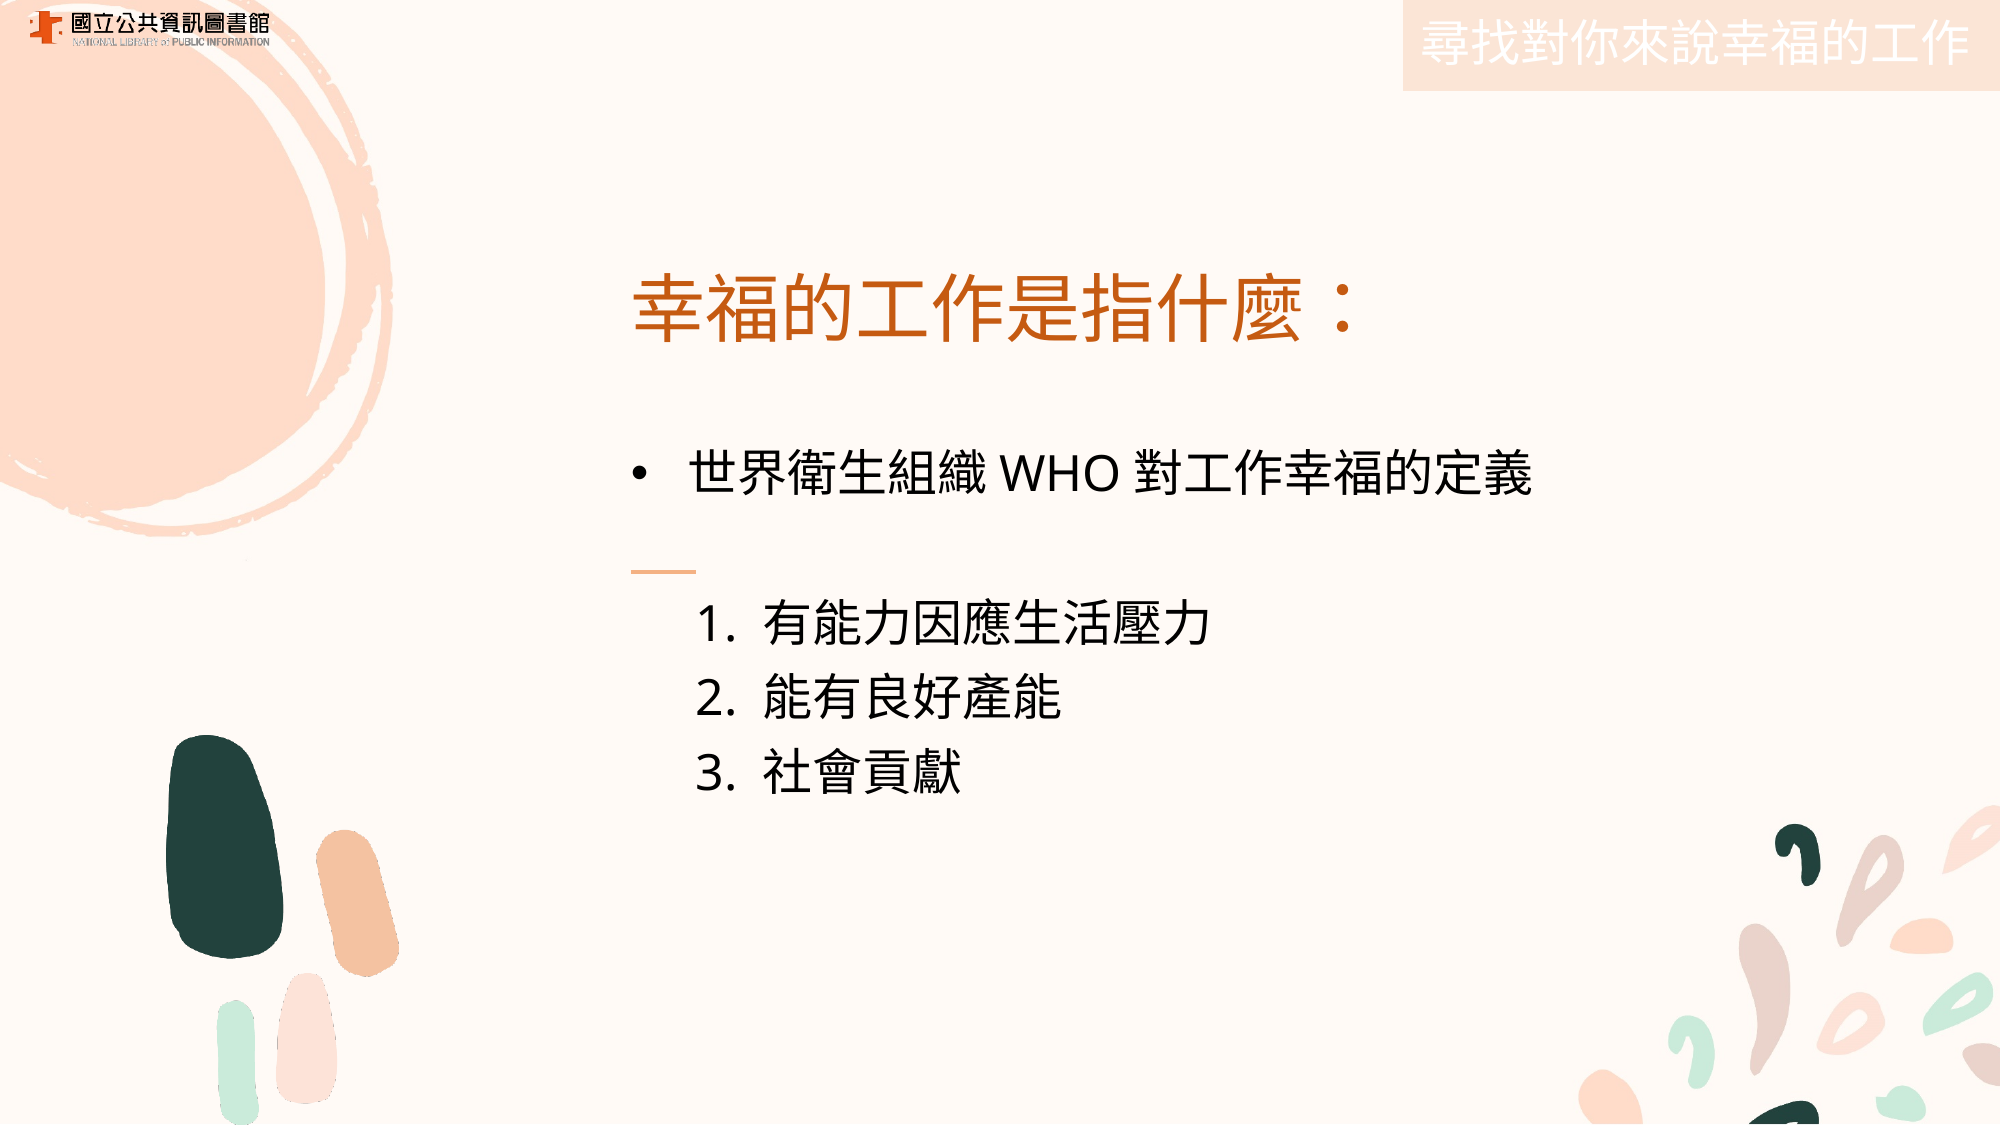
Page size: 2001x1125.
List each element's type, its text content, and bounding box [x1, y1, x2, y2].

text_box 尋找對你來說幸福的工作 [1405, 0, 2000, 80]
text_box [1403, 0, 2000, 91]
picture [0, 0, 2000, 1125]
text_box 幸福的工作是指什麼： 世界衛生組織WHO對工作幸福的定義 1. 有能力因應生活壓力 2. 能有良好產能 3. 社會貢獻 [615, 264, 1658, 809]
